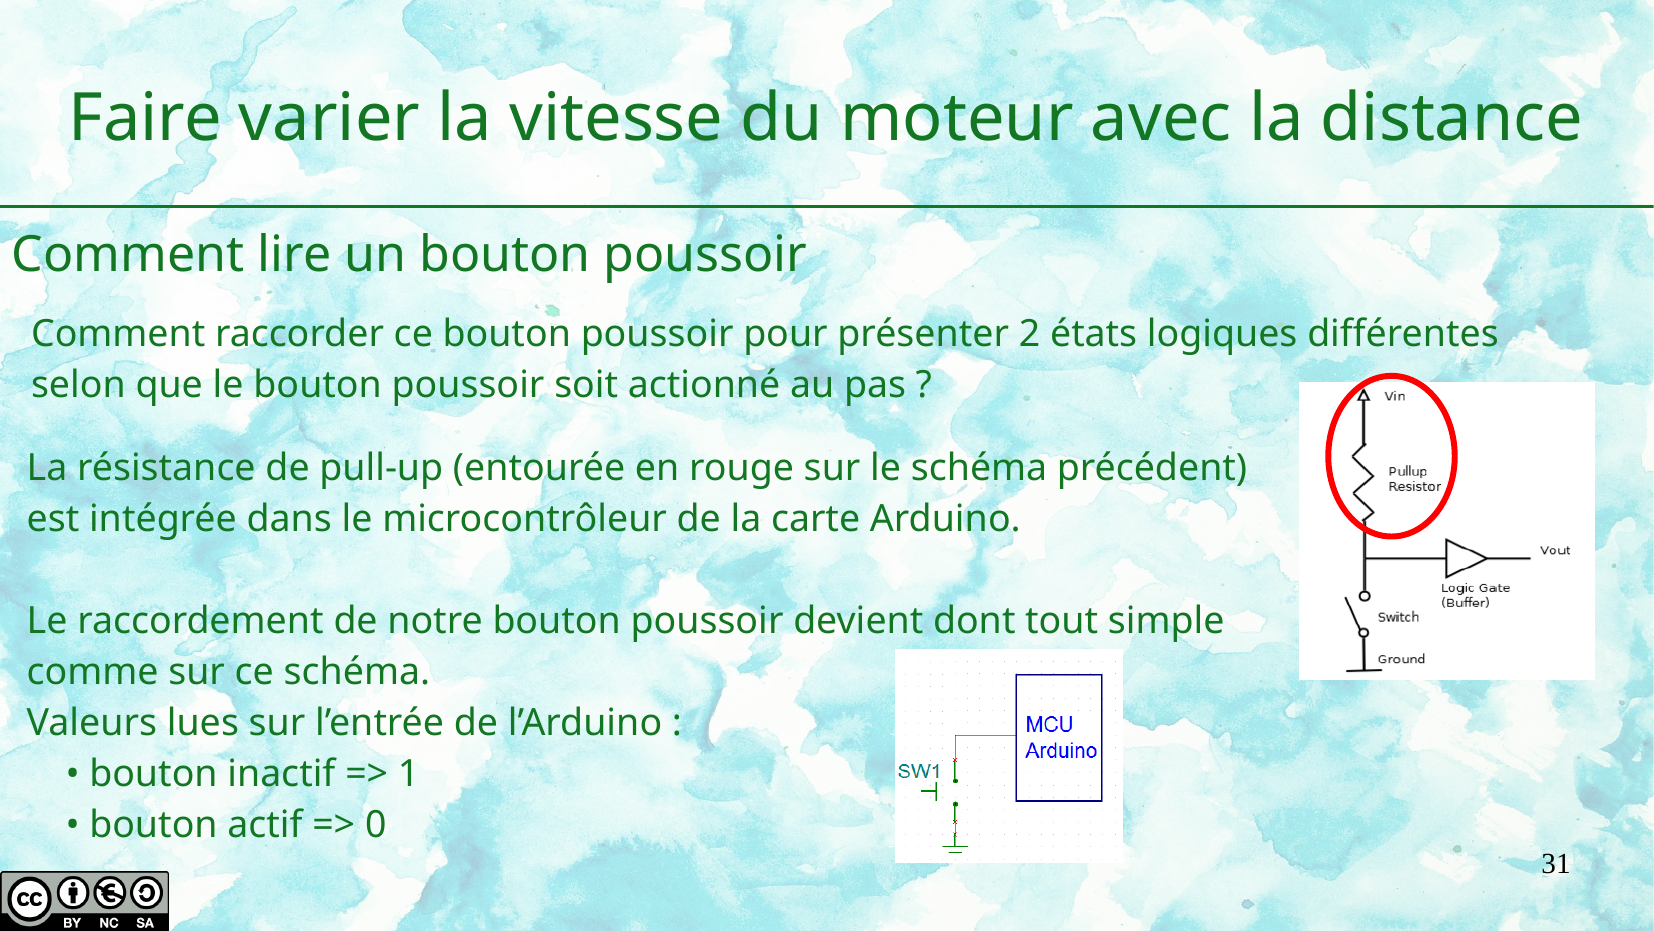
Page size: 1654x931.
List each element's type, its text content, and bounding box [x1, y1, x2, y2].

picture [1299, 382, 1595, 680]
picture [1332, 382, 1451, 533]
title Faire varier la vitesse du moteur avec la distance [29, 23, 1625, 206]
picture [895, 649, 1123, 863]
text_box Comment raccorder ce bouton poussoir pour présenter 2 états logiques différentes selon que le bouton poussoir soit actionné au pas ? [16, 298, 1595, 416]
picture [0, 871, 169, 931]
text_box La résistance de pull-up (entourée en rouge sur le schéma précédent) est intégrée dans le microcontrôleur de la carte Arduino. Le raccordement de notre bouton poussoir devient dont tout simple comme sur ce schéma. Valeurs lues sur l’entrée de l’Arduino : • bouton inactif => 1 • bouton actif => 0 [11, 433, 1300, 857]
list Comment lire un bouton poussoir [11, 217, 1500, 296]
